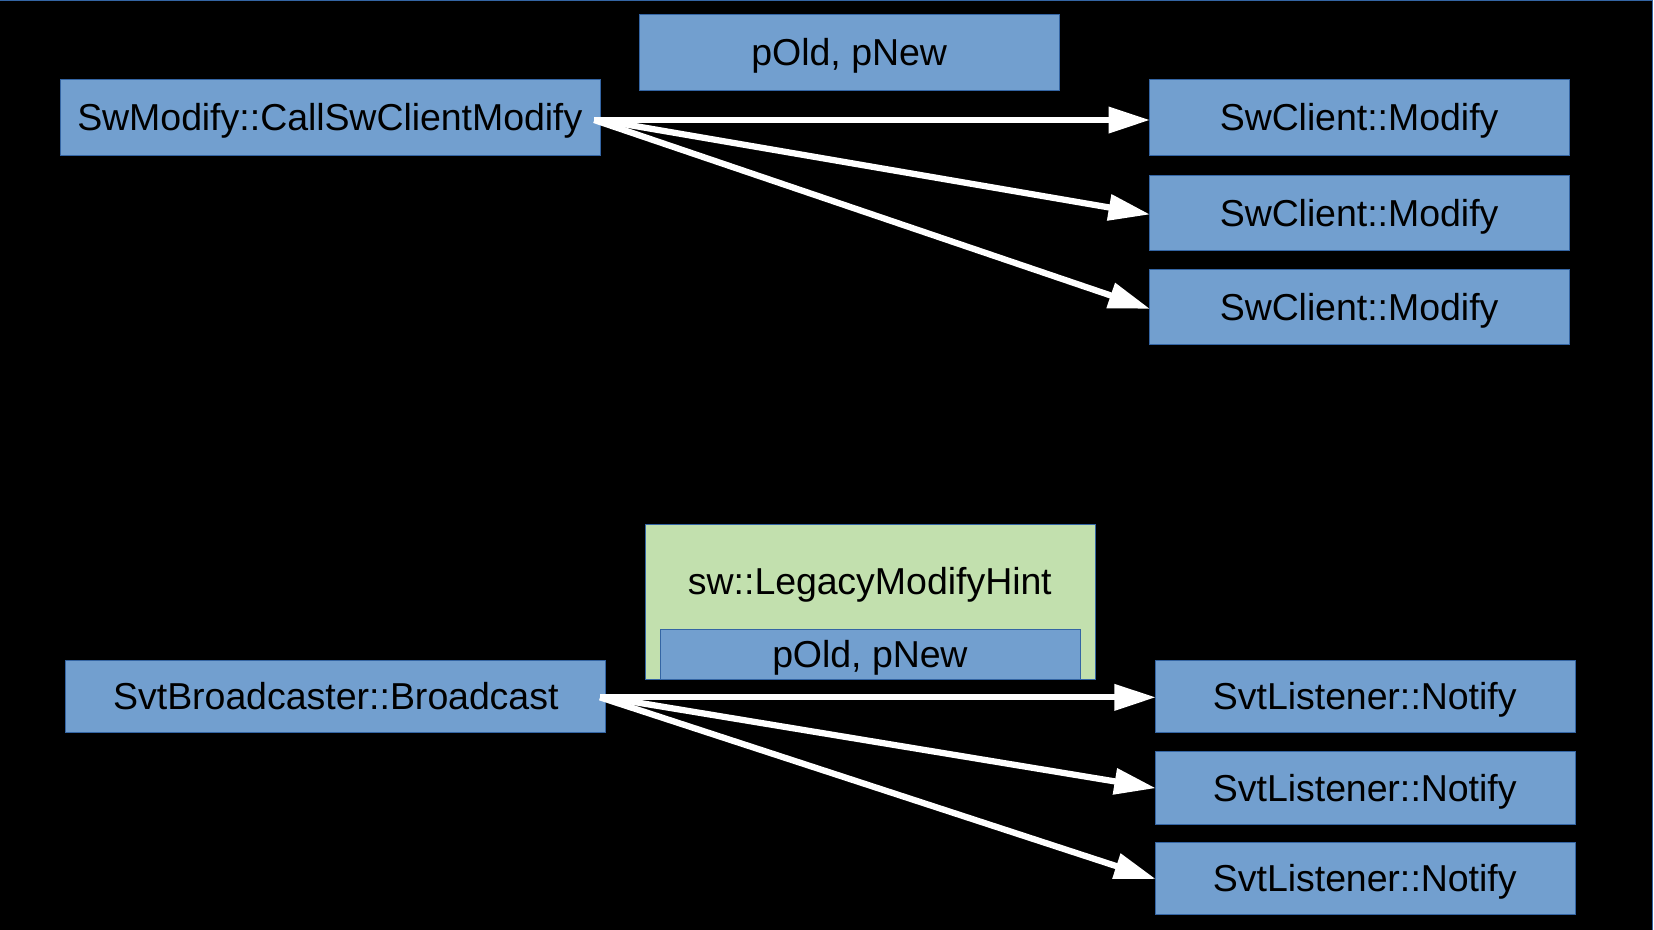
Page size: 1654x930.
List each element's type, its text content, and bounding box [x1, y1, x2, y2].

text_box SwClient::Modify [1149, 175, 1570, 251]
text_box SvtBroadcaster::Broadcast [65, 660, 606, 733]
text_box pOld, pNew [639, 14, 1060, 91]
text_box SvtListener::Notify [1155, 660, 1576, 733]
text_box SwModify::CallSwClientModify [60, 79, 601, 156]
text_box sw::LegacyModifyHint [645, 524, 1096, 680]
text_box SvtListener::Notify [1155, 751, 1576, 825]
text_box SwClient::Modify [1149, 269, 1570, 345]
text_box [0, 0, 1653, 930]
text_box SvtListener::Notify [1155, 842, 1576, 915]
text_box pOld, pNew [660, 629, 1081, 680]
text_box SwClient::Modify [1149, 79, 1570, 156]
